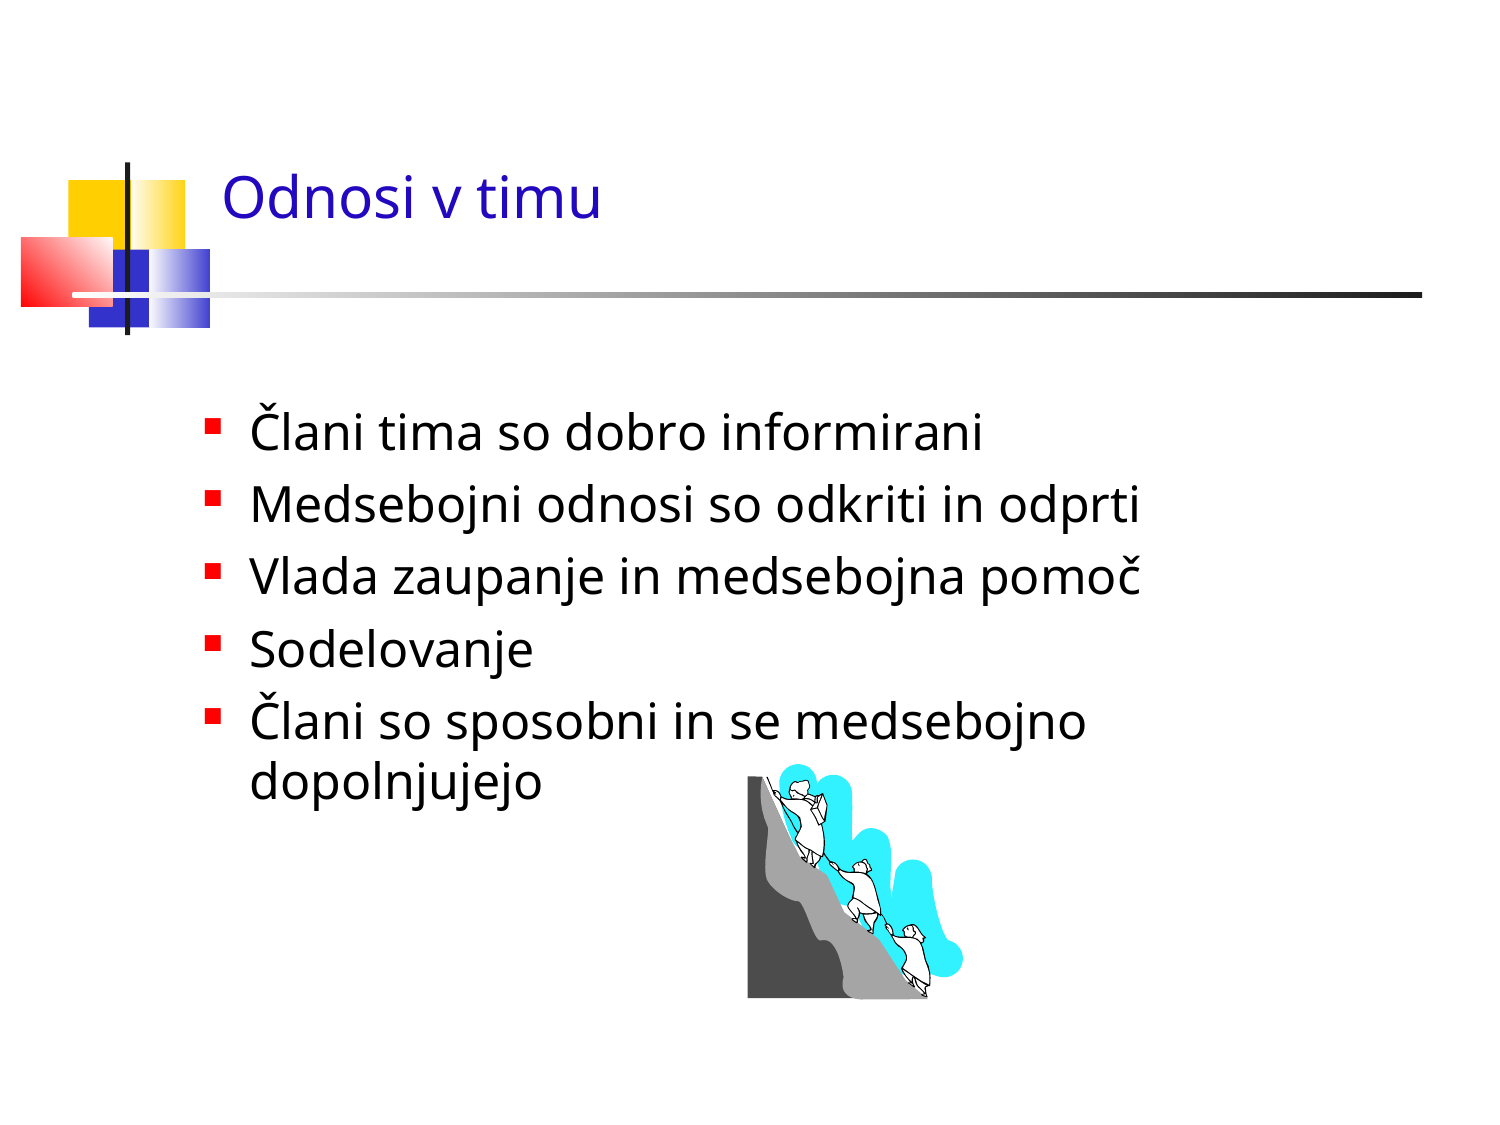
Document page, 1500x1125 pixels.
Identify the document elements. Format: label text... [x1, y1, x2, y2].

picture [747, 763, 964, 1000]
title Odnosi v timu [206, 149, 1363, 238]
list Člani tima so dobro informirani Medsebojni odnosi so odkriti in odprti Vlada zaupanje in medsebojna pomoč Sodelovanje Člani so sposobni in se medsebojno dopolnjujejo [112, 299, 1388, 1000]
